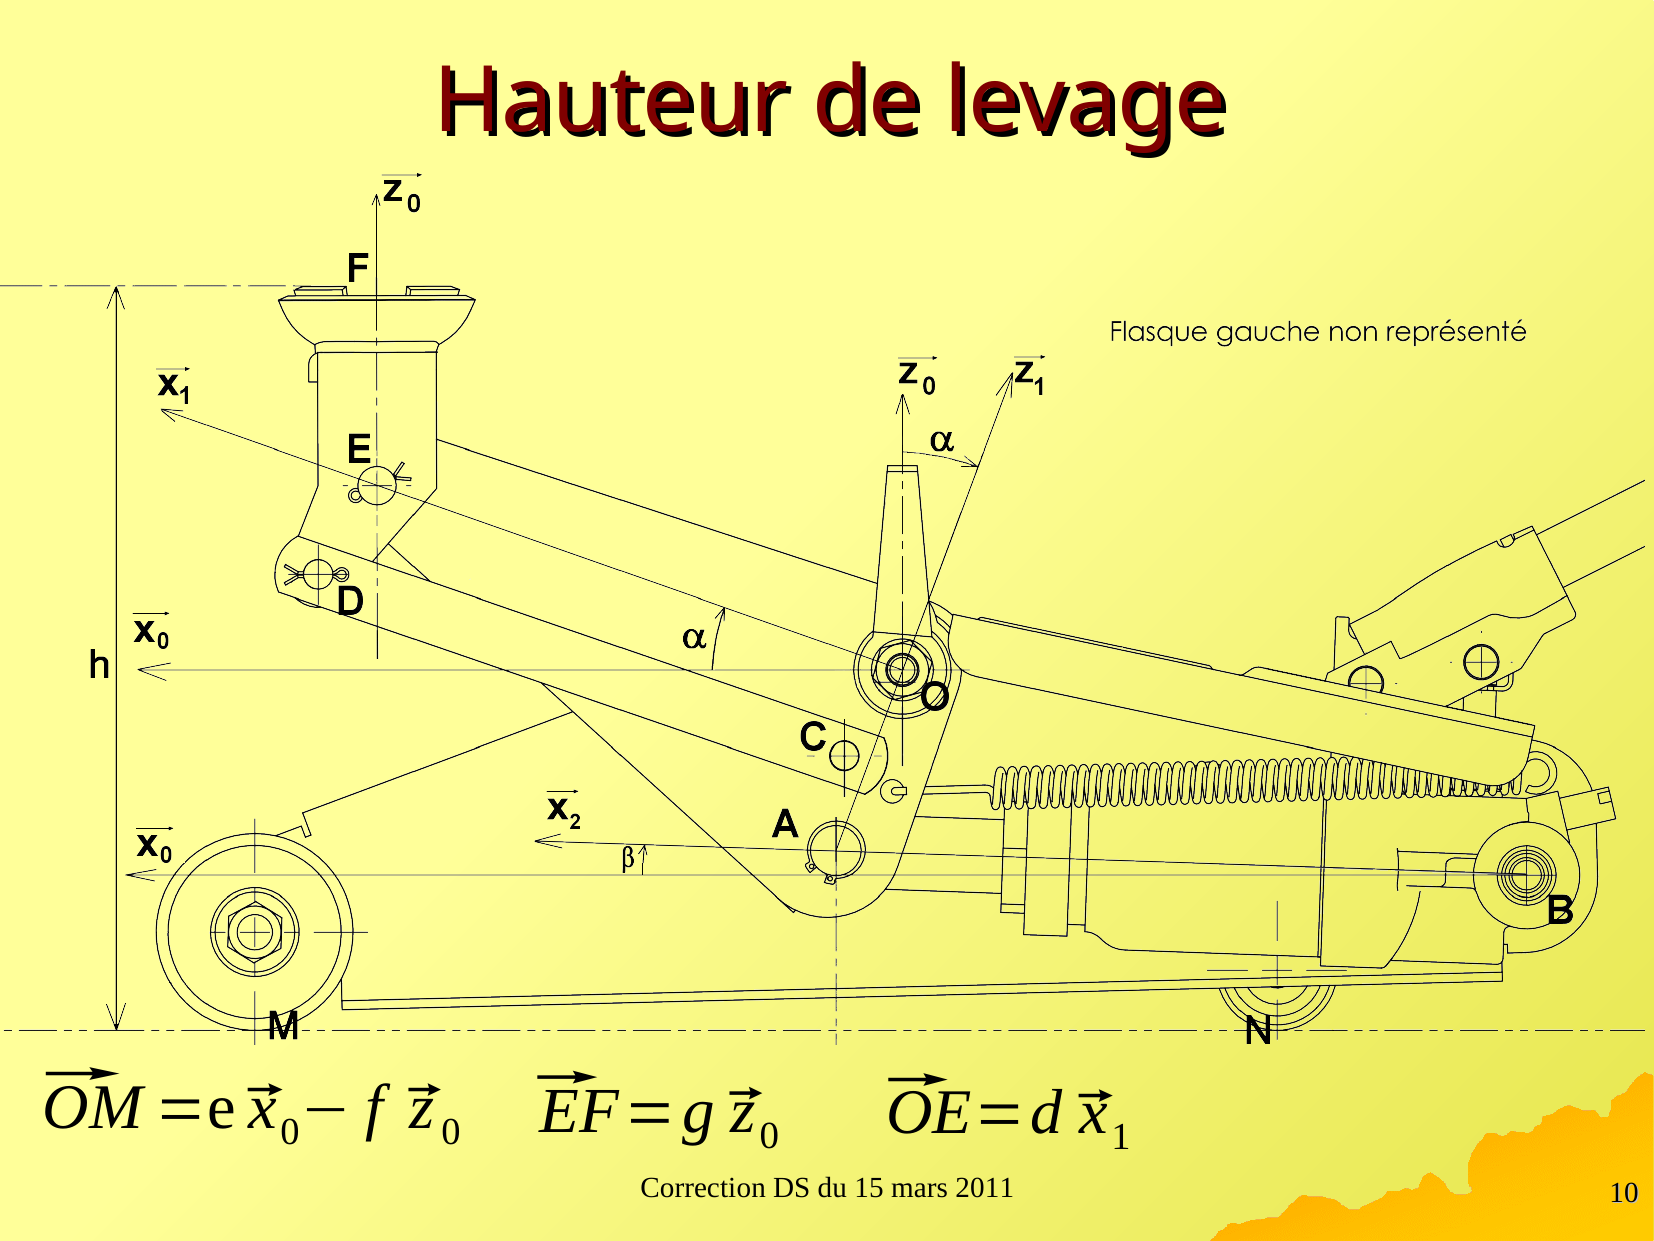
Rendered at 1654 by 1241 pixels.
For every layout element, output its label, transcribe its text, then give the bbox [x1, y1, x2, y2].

title Hauteur de levage [85, 0, 1574, 193]
chart [865, 1070, 1146, 1159]
picture [0, 152, 1654, 1045]
chart [514, 1068, 795, 1157]
chart [22, 1064, 474, 1154]
